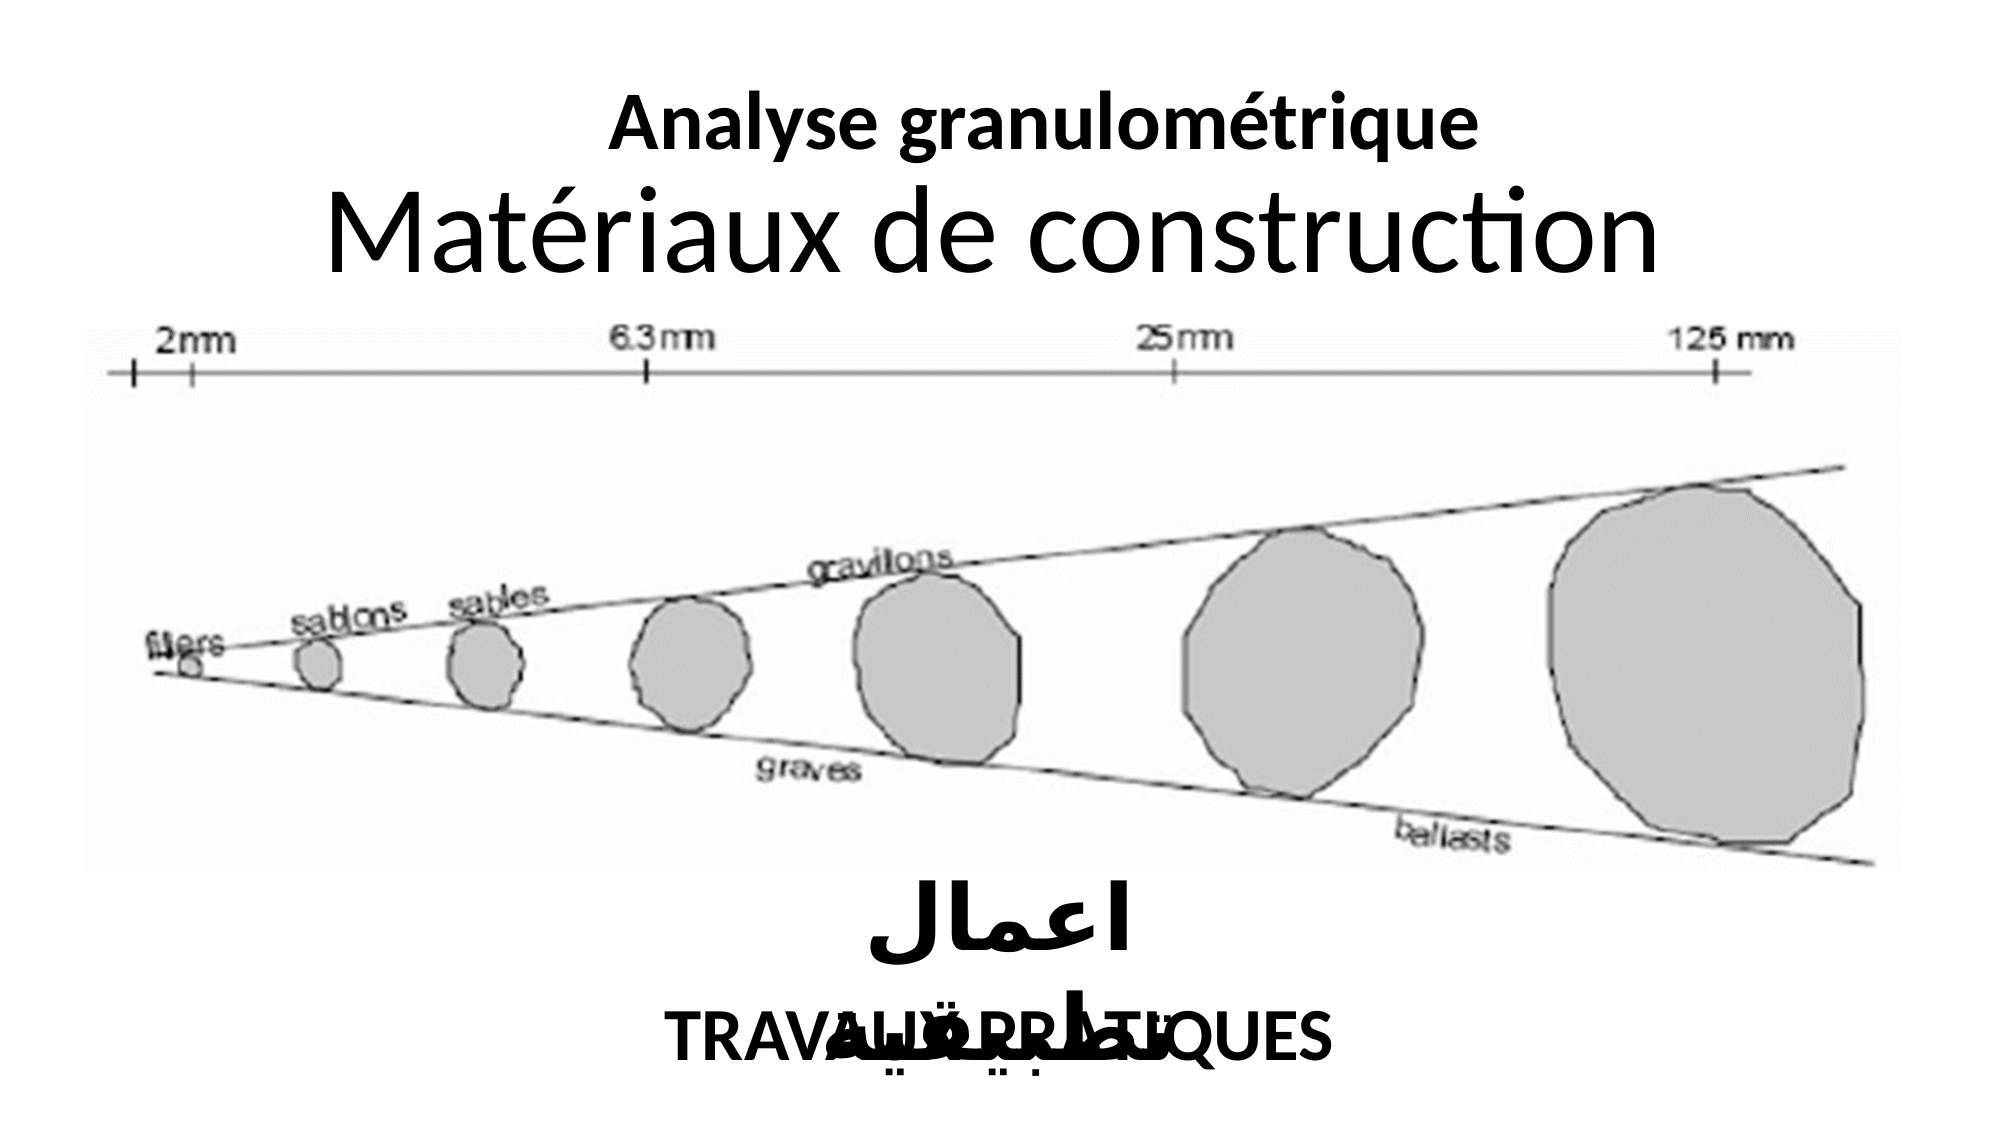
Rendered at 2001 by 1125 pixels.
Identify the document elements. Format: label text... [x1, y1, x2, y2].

text_box Analyse granulométrique [594, 59, 1496, 174]
picture [81, 296, 1904, 906]
text_box Matériaux de construction [307, 140, 1679, 305]
text_box TRAVAUX PRATIQUES [643, 977, 1357, 1084]
text_box اعمال تطبيقية [769, 851, 1231, 978]
